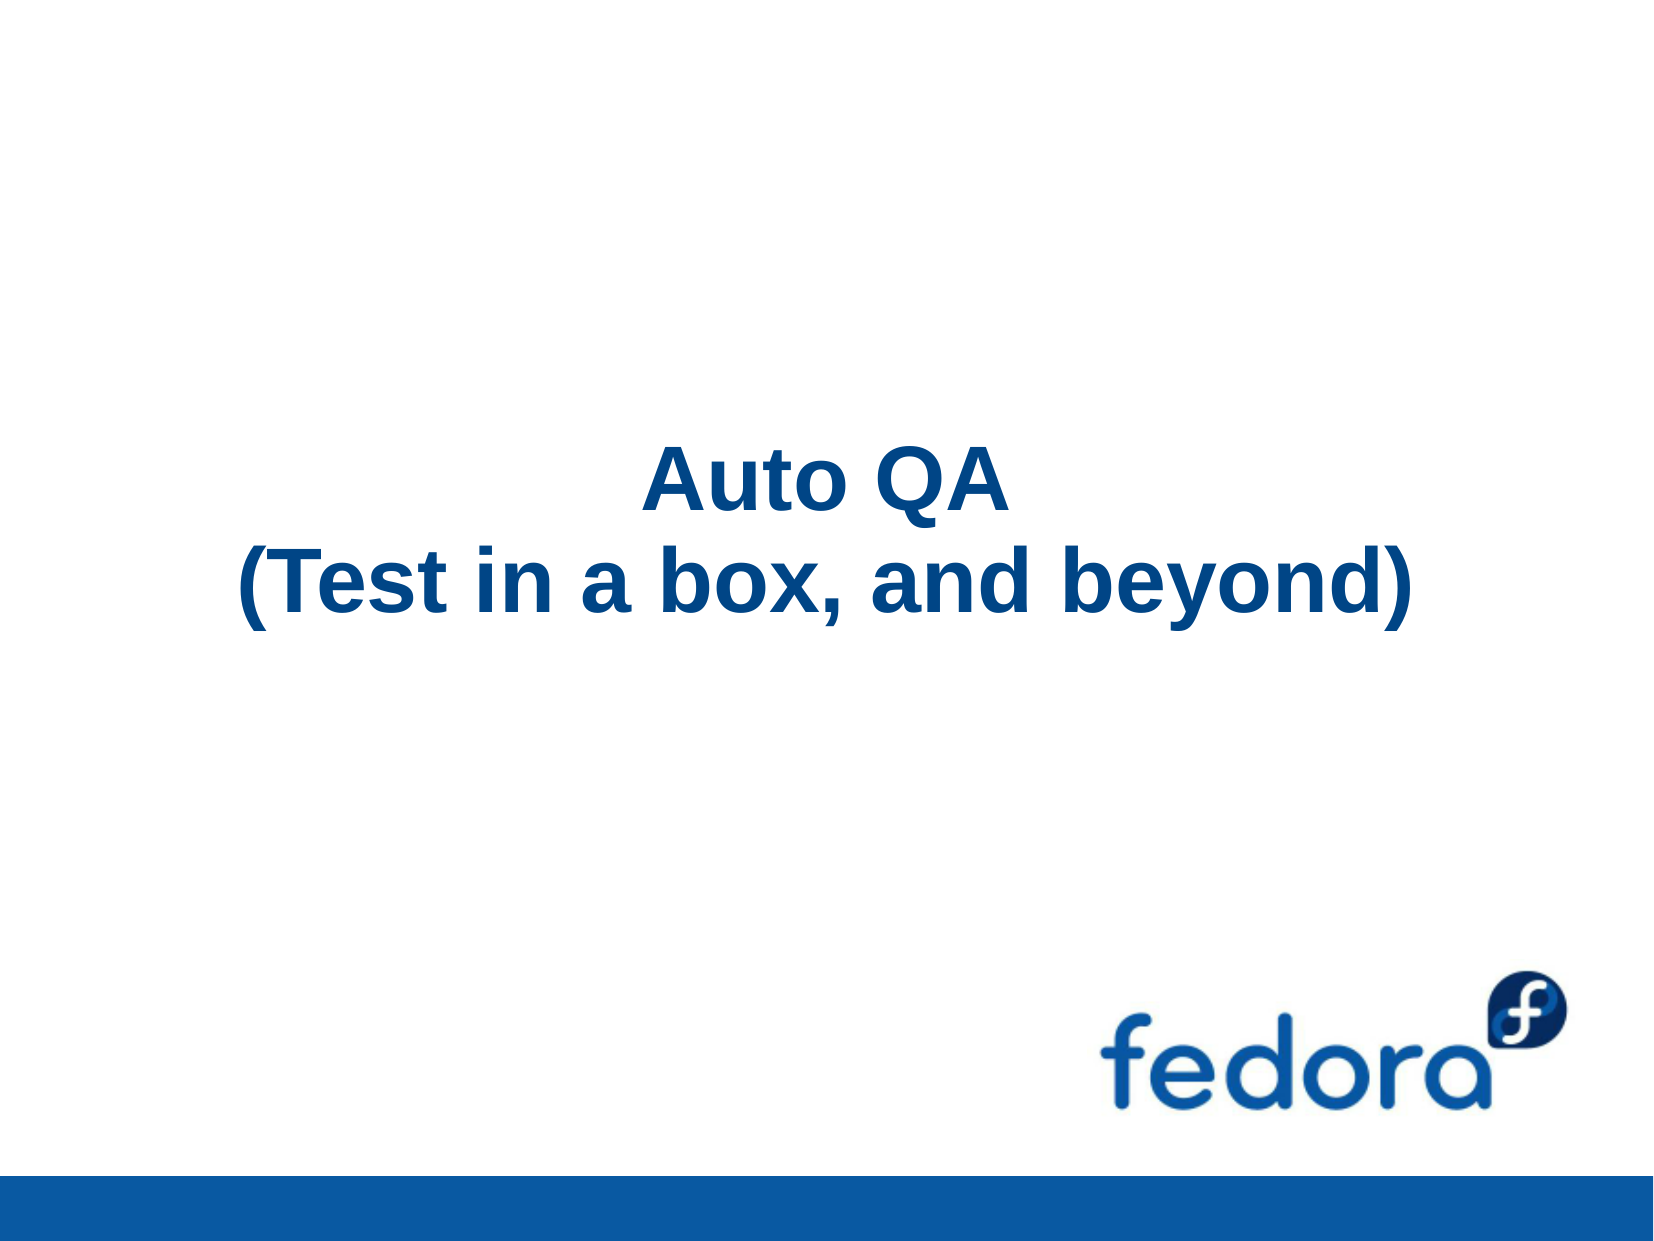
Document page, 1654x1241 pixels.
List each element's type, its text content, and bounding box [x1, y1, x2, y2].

picture [0, 1176, 1654, 1241]
subtitle Auto QA (Test in a box, and beyond) [82, 56, 1571, 1102]
picture [1087, 959, 1576, 1125]
